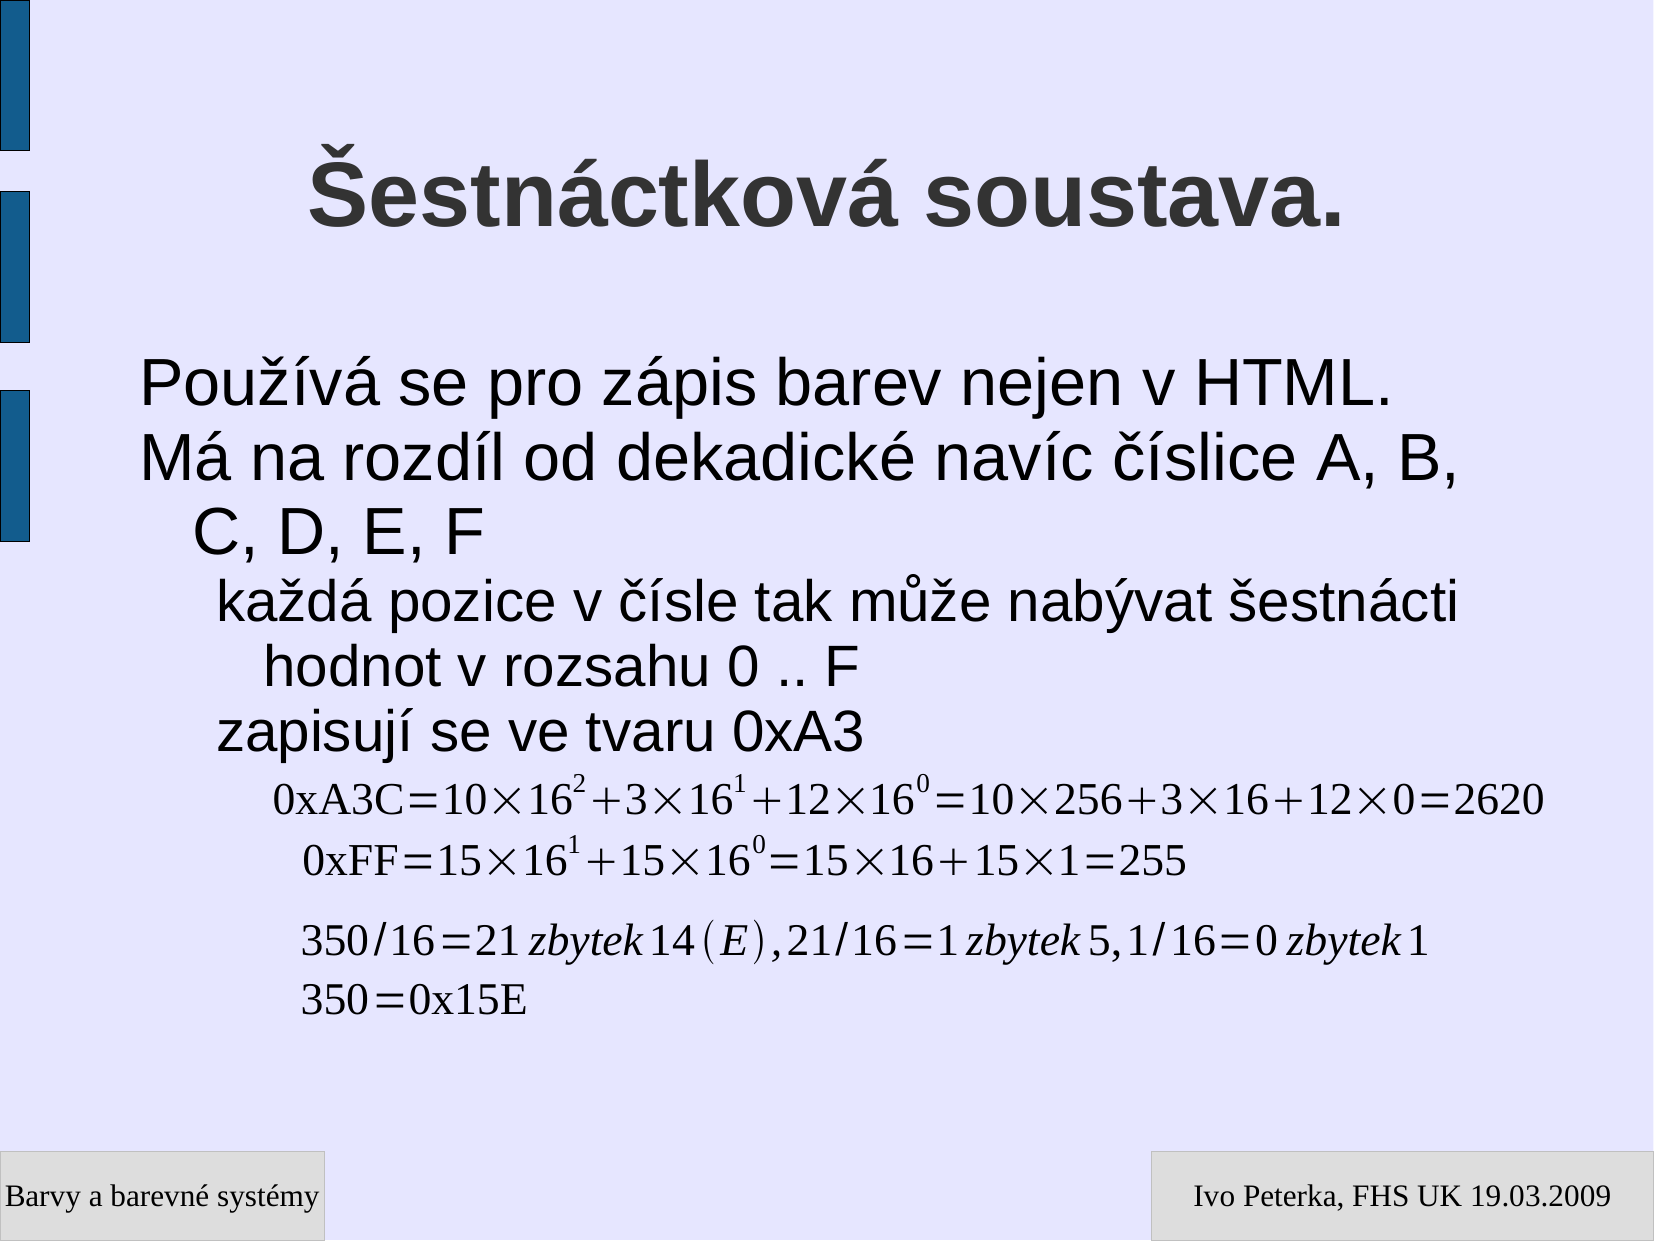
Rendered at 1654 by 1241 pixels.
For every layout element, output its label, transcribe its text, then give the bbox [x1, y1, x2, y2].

chart [295, 915, 1437, 968]
title Šestnáctková soustava. [121, 98, 1534, 291]
list Používá se pro zápis barev nejen v HTML. Má na rozdíl od dekadické navíc číslice A, B, C, D, E, F každá pozice v čísle tak může nabývat šestnácti hodnot v rozsahu 0 .. F zapisují se ve tvaru 0xA3 [121, 344, 1534, 1112]
chart [265, 767, 1551, 825]
chart [295, 974, 534, 1025]
chart [295, 828, 1193, 886]
